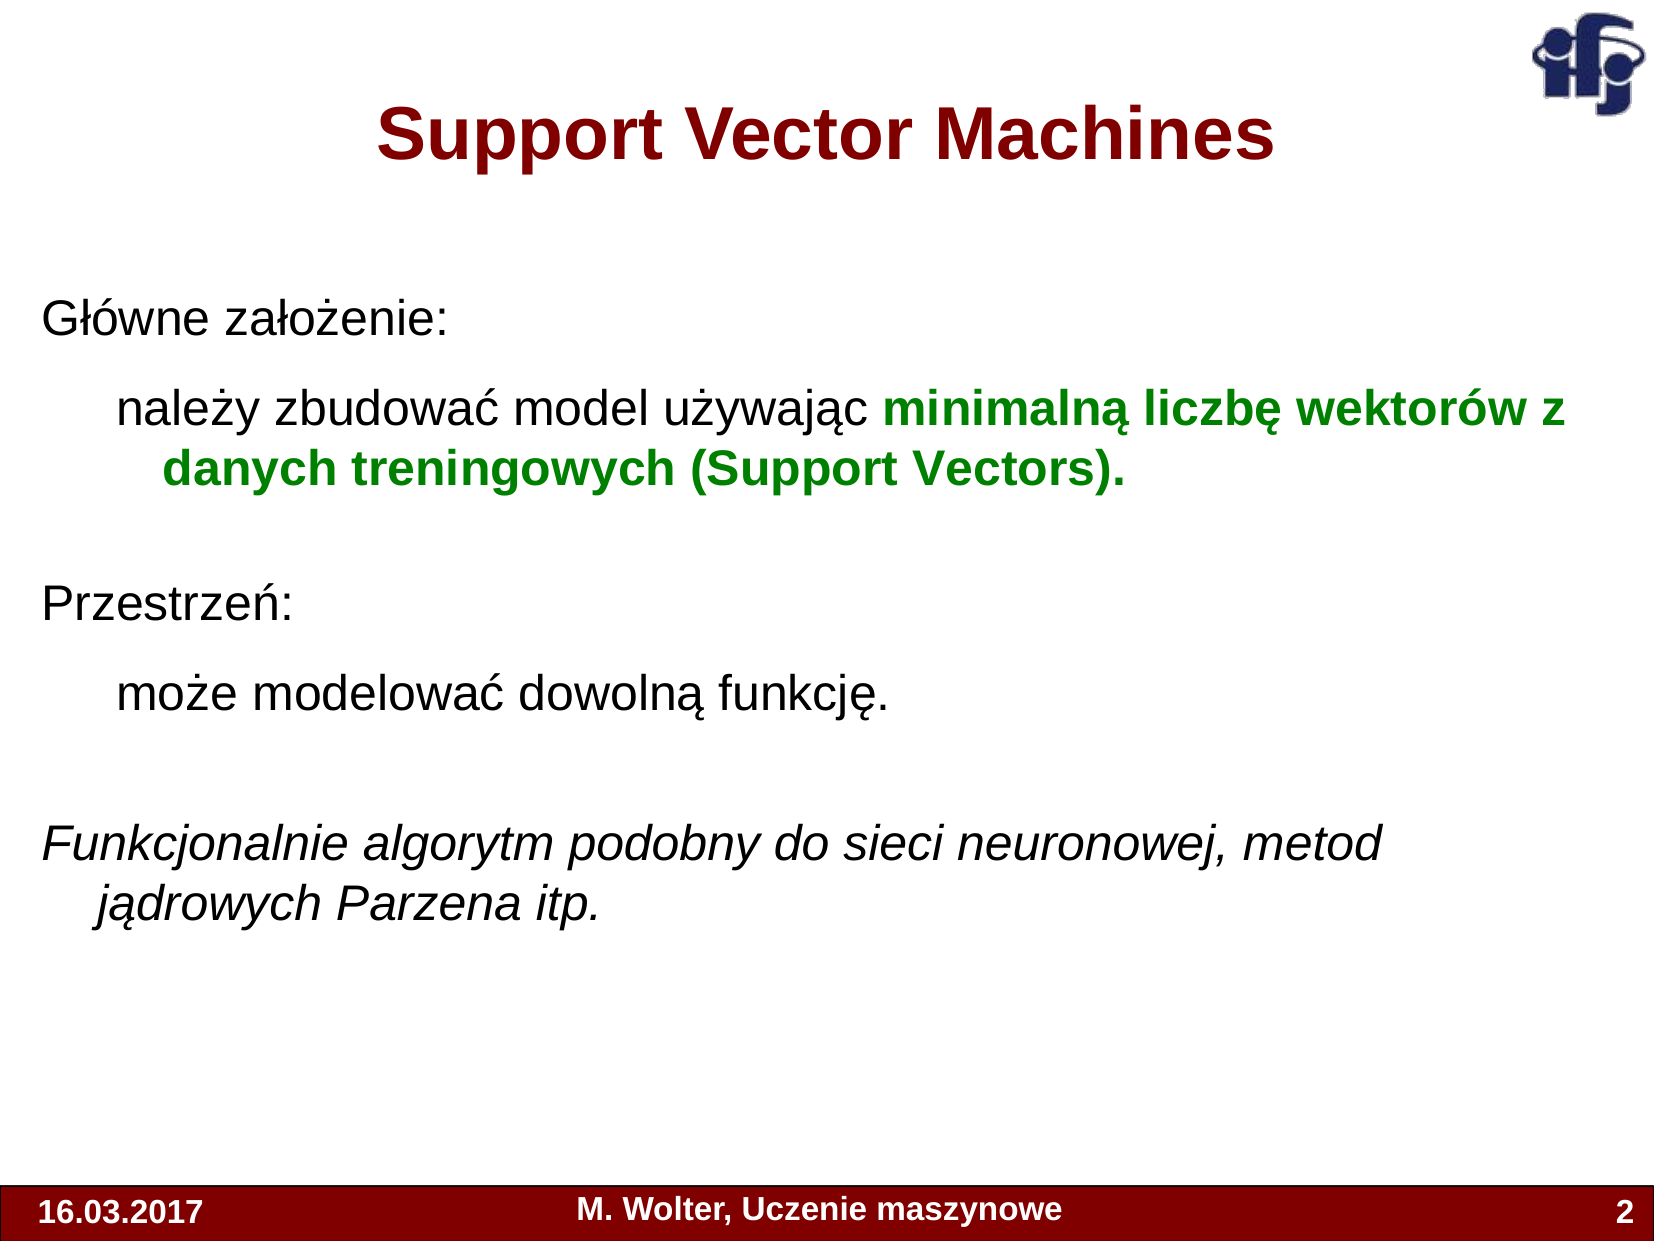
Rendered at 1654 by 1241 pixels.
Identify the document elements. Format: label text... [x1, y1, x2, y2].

title Support Vector Machines [82, 25, 1571, 233]
picture [1525, 0, 1654, 129]
list Główne założenie: należy zbudować model używając minimalną liczbę wektorów z danych treningowych (Support Vectors). Przestrzeń: może modelować dowolną funkcję. Funkcjonalnie algorytm podobny do sieci neuronowej, metod jądrowych Parzena itp. [41, 285, 1592, 1027]
